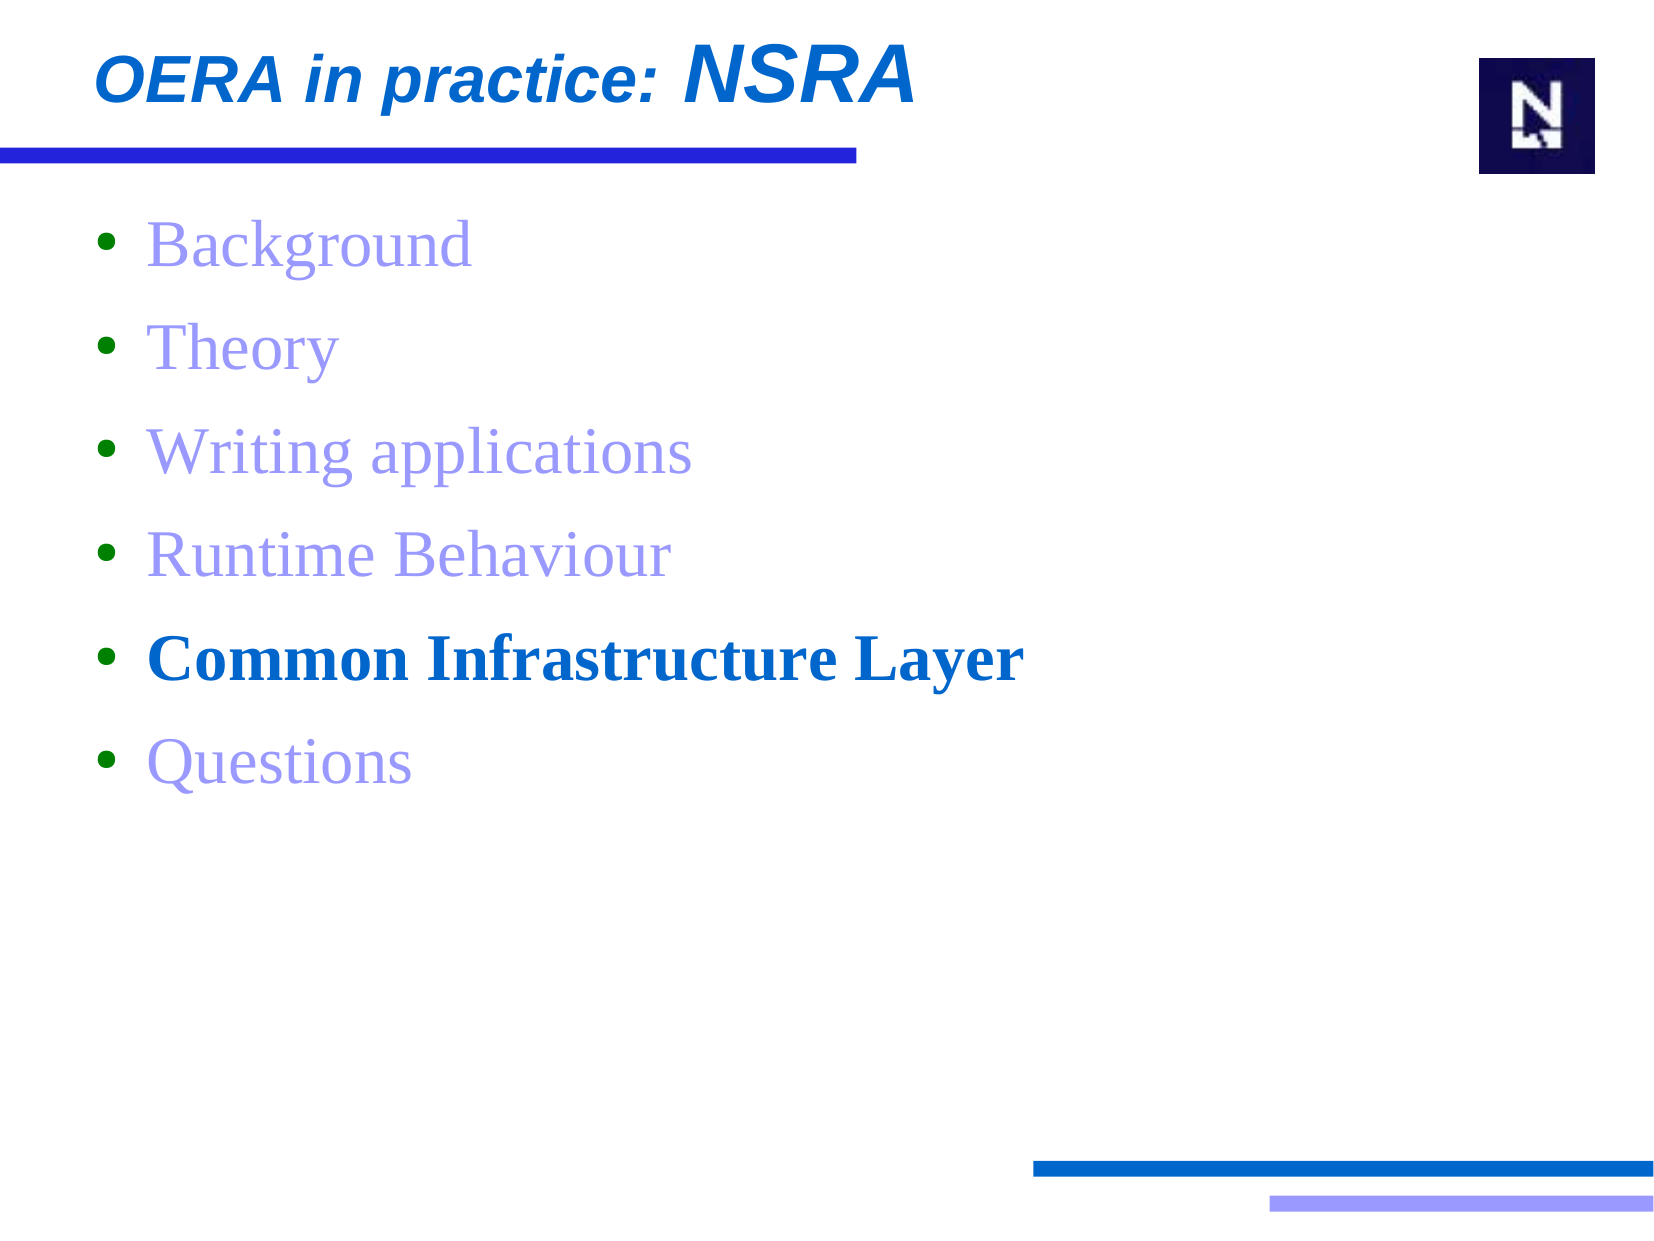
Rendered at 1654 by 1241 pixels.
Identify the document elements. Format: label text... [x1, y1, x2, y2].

picture [1479, 58, 1595, 174]
title OERA in practice: NSRA [93, 0, 1506, 148]
list Background Theory Writing applications Runtime Behaviour Common Infrastructure Layer Questions [59, 206, 1561, 1132]
